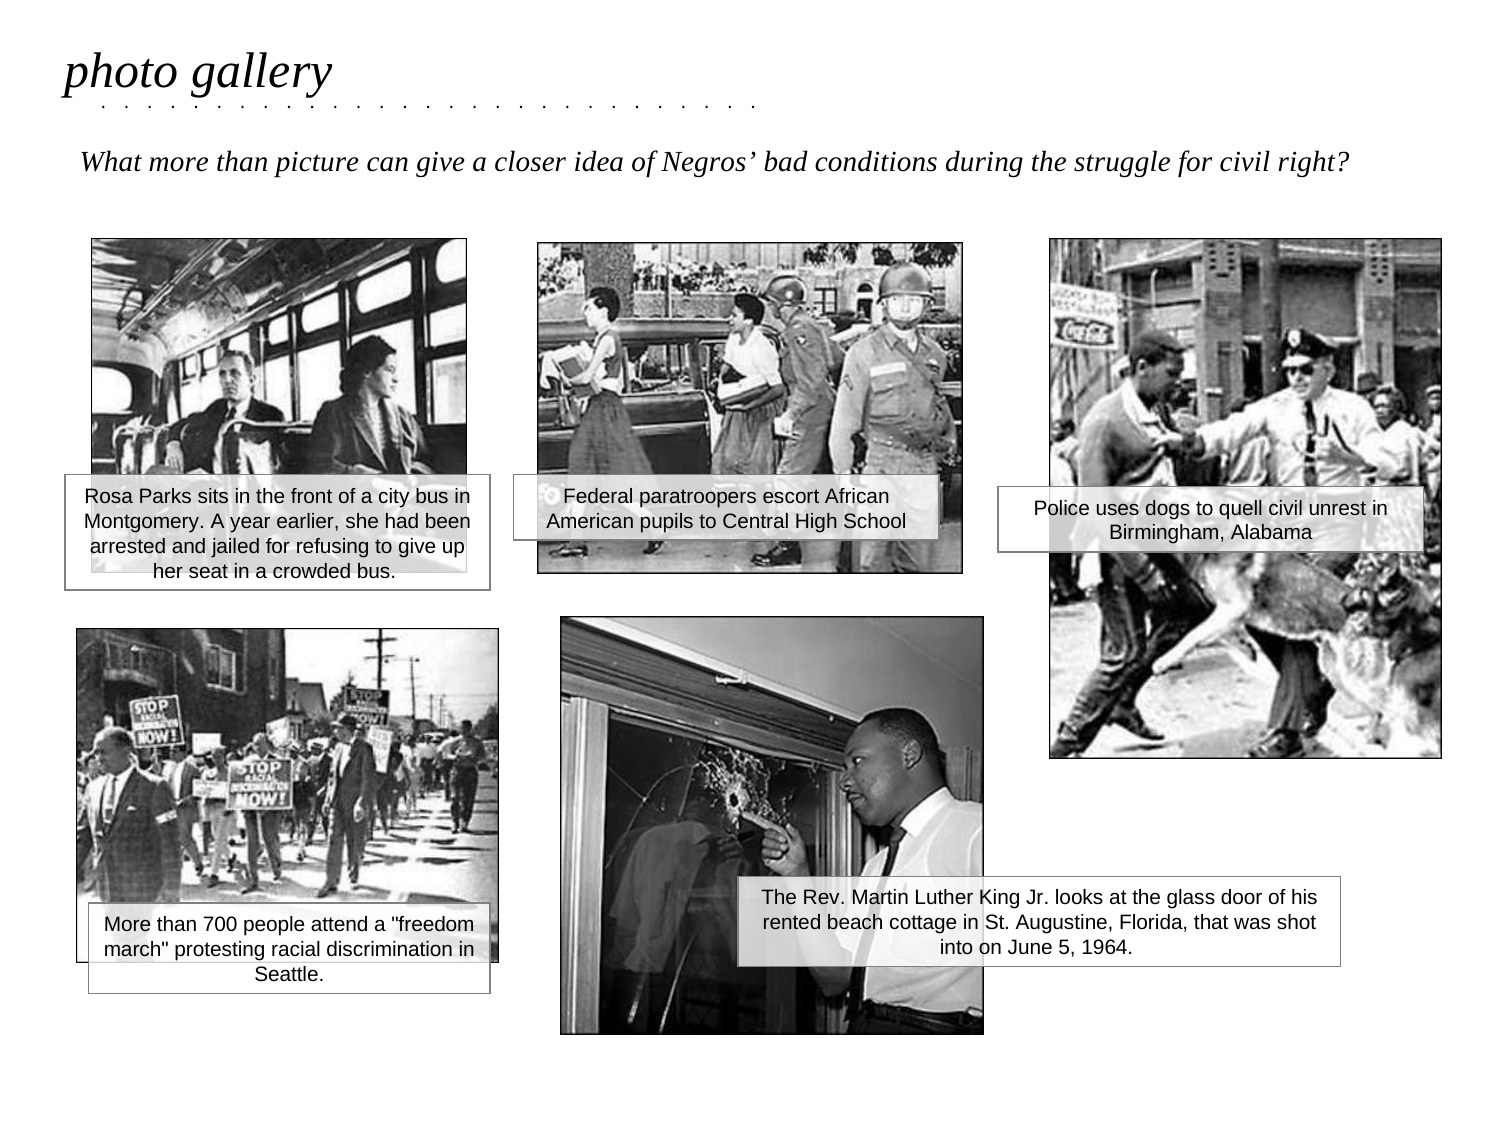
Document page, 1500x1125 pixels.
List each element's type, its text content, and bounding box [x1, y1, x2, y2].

text_box photo gallery [49, 0, 1400, 138]
text_box Police uses dogs to quell civil unrest in Birmingham, Alabama [998, 486, 1424, 552]
picture [76, 628, 499, 963]
text_box Rosa Parks sits in the front of a city bus in Montgomery. A year earlier, she had been arrested and jailed for refusing to give up her seat in a crowded bus. [64, 474, 491, 591]
text_box What more than picture can give a closer idea of Negros’ bad conditions during the struggle for civil right? [64, 134, 1400, 186]
picture [100, 101, 763, 113]
picture [560, 616, 984, 1035]
text_box More than 700 people attend a "freedom march" protesting racial discrimination in Seattle. [88, 902, 491, 994]
picture [537, 242, 963, 574]
text_box Federal paratroopers escort African American pupils to Central High School [513, 474, 939, 541]
text_box The Rev. Martin Luther King Jr. looks at the glass door of his rented beach cottage in St. Augustine, Florida, that was shot into on June 5, 1964. [738, 876, 1341, 967]
picture [91, 238, 467, 474]
picture [1049, 238, 1442, 759]
